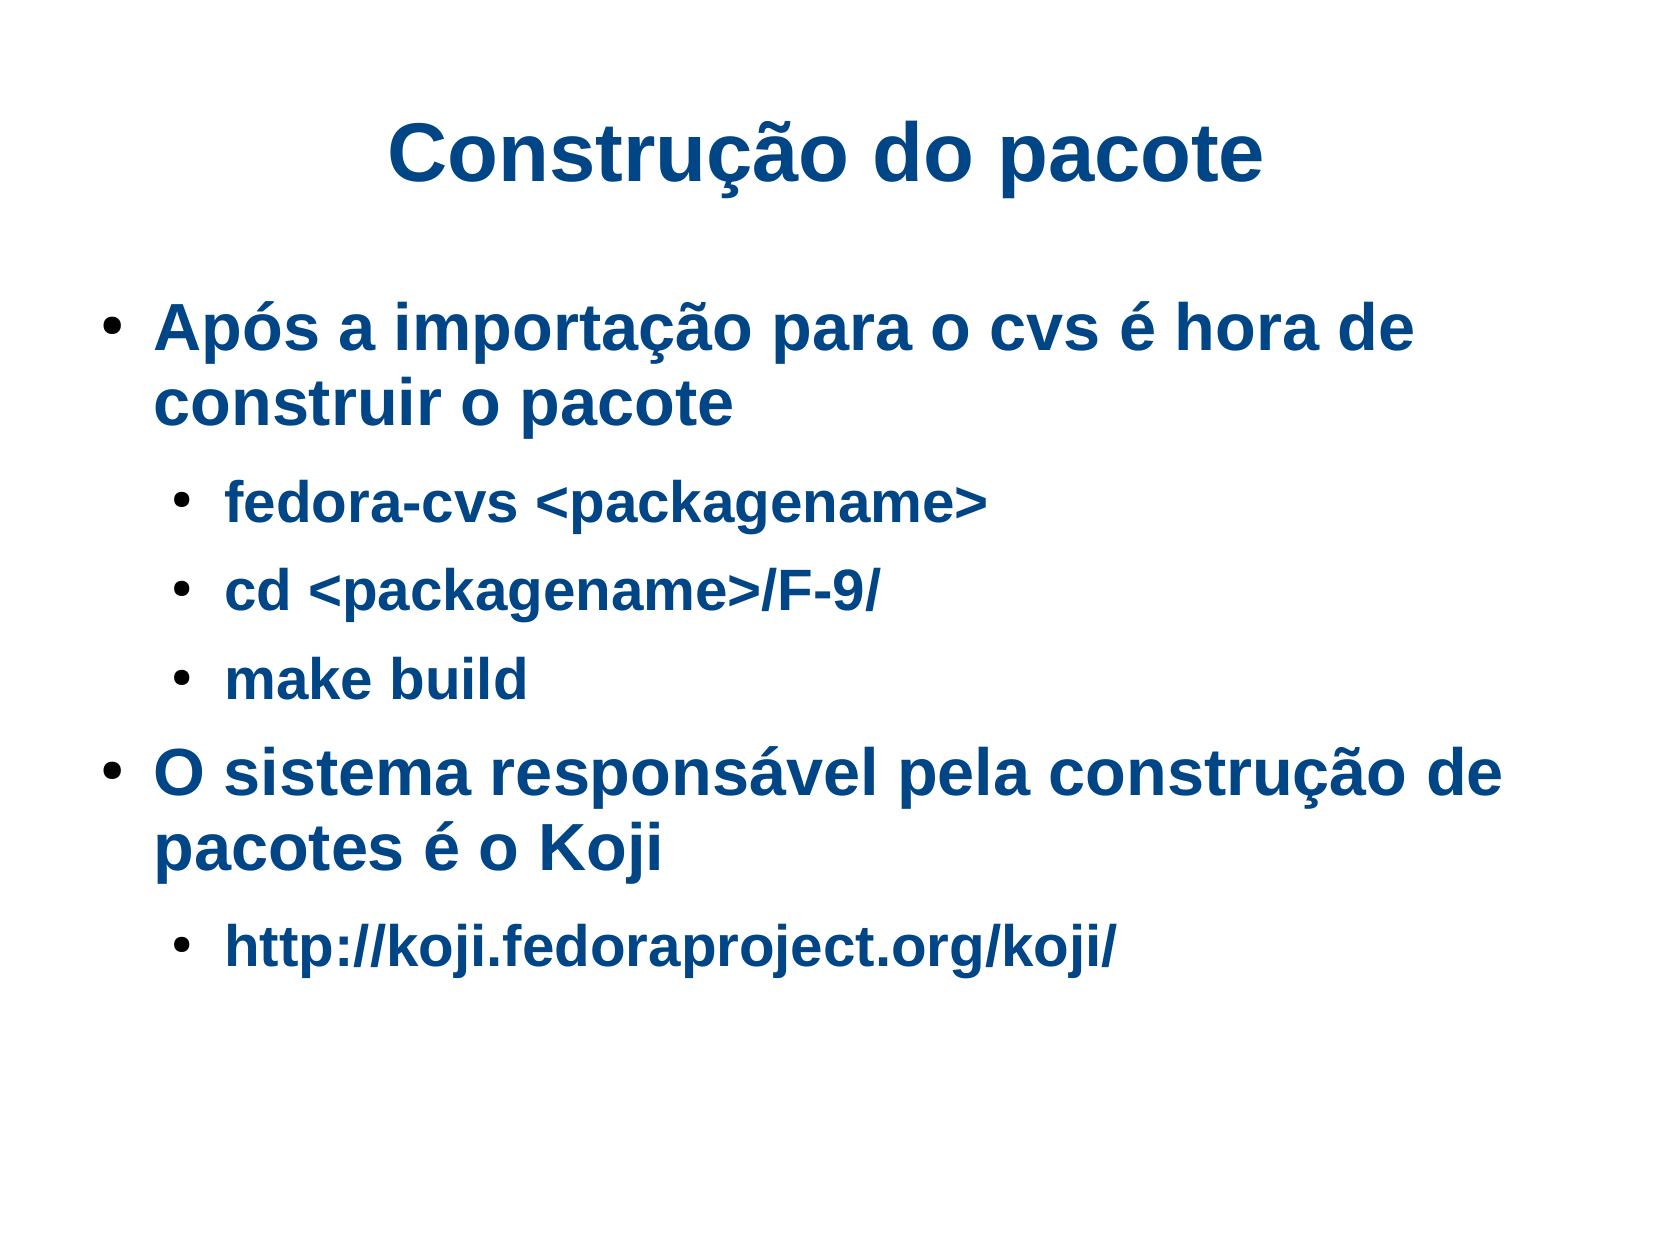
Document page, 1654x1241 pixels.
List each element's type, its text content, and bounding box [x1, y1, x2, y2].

list Após a importação para o cvs é hora de construir o pacote fedora-cvs <packagename> cd <packagename>/F-9/ make build O sistema responsável pela construção de pacotes é o Koji http://koji.fedoraproject.org/koji/ [82, 290, 1571, 1094]
title Construção do pacote [82, 56, 1571, 250]
